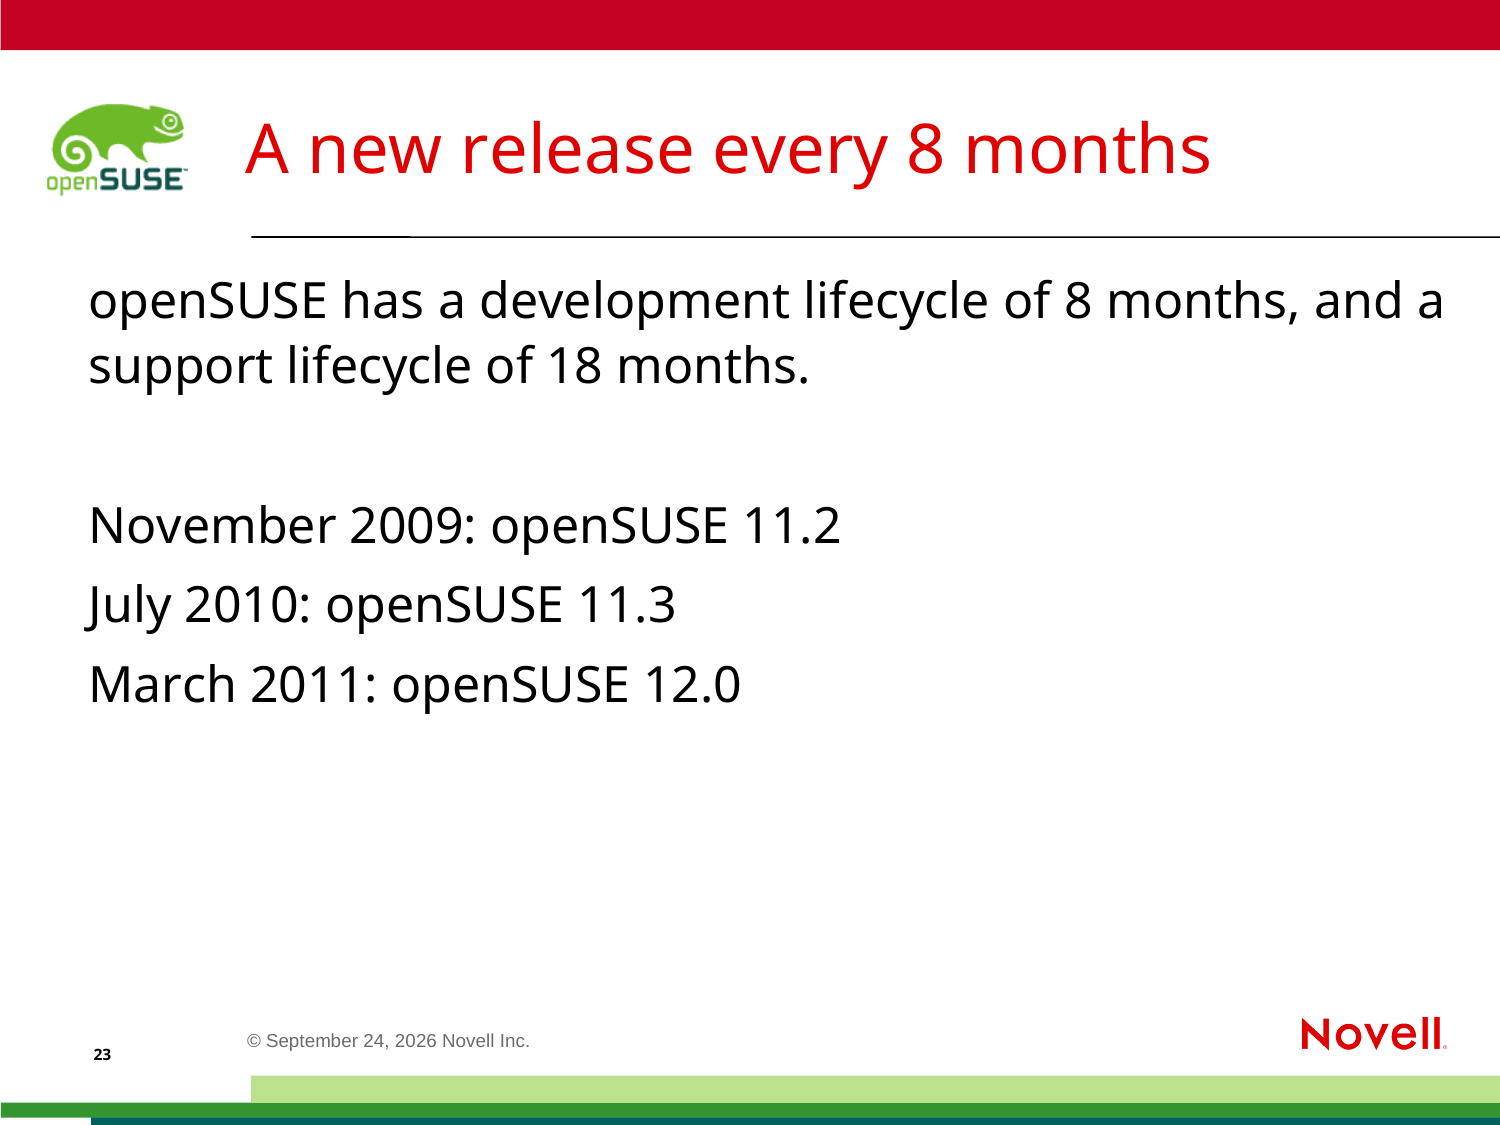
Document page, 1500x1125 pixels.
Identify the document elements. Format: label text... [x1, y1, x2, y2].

picture [47, 104, 188, 197]
title A new release every 8 months [245, 68, 1408, 231]
picture [1295, 1011, 1453, 1056]
list openSUSE has a development lifecycle of 8 months, and a support lifecycle of 18 months. November 2009: openSUSE 11.2 July 2010: openSUSE 11.3 March 2011: openSUSE 12.0 [88, 265, 1447, 1022]
